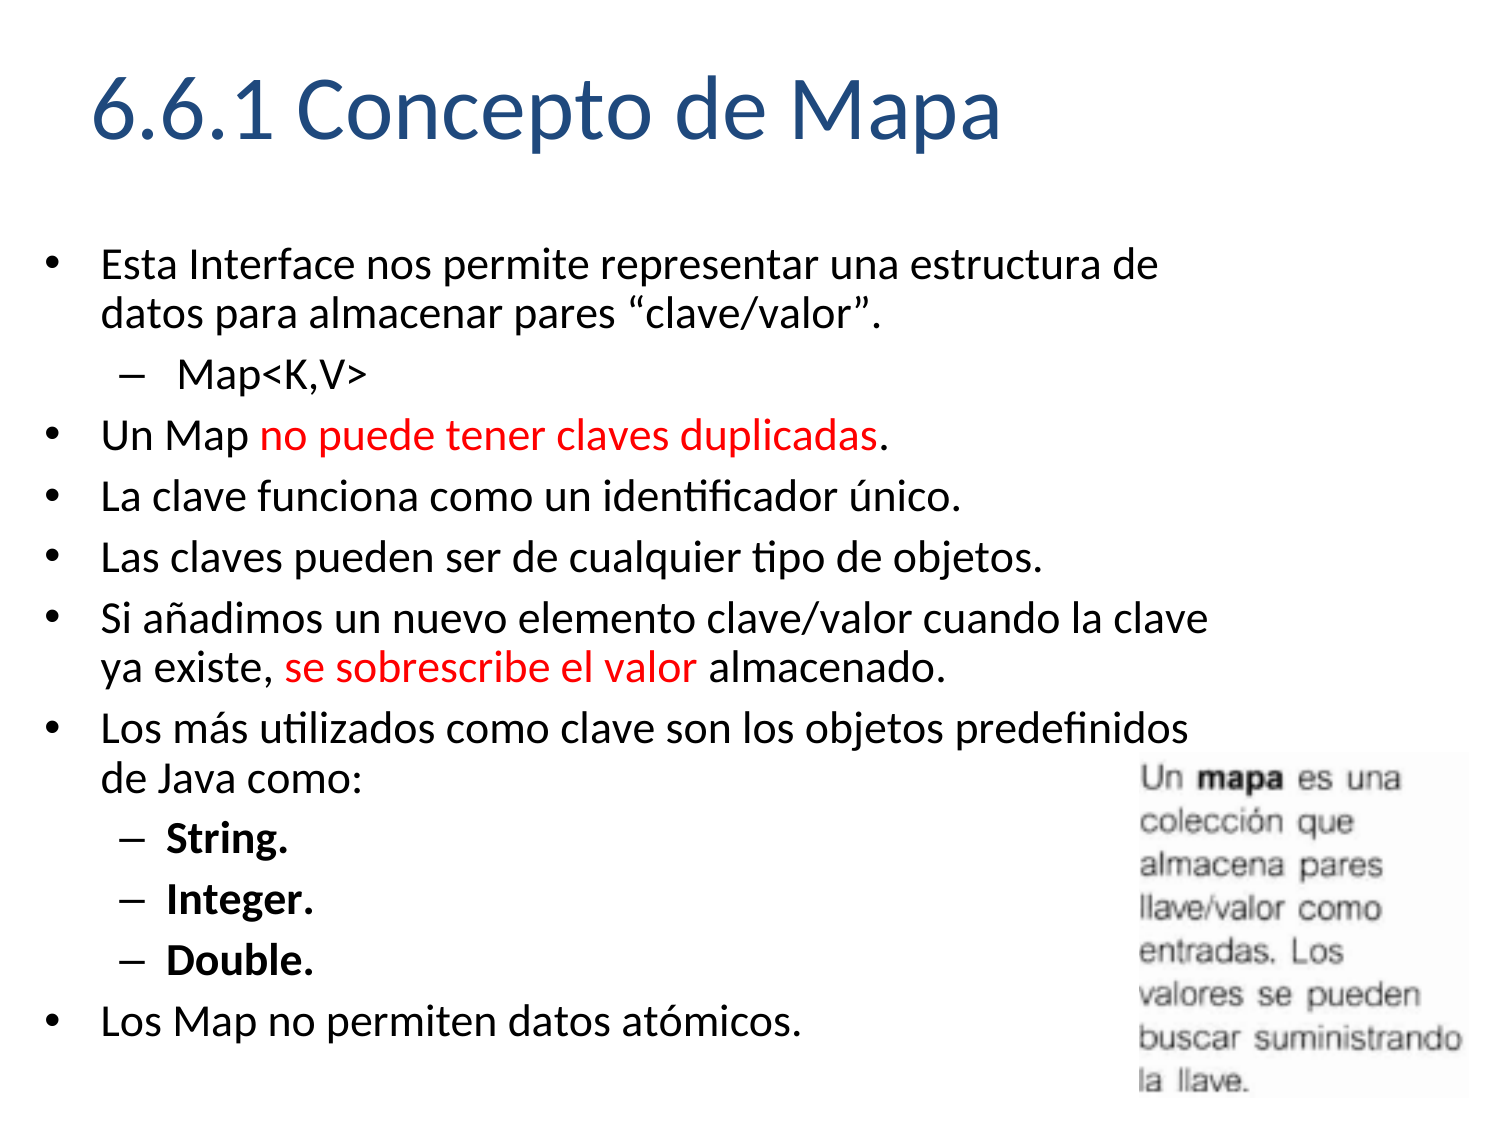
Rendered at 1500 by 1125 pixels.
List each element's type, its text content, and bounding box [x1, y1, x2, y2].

picture [1139, 752, 1469, 1098]
title 6.6.1 Concepto de Mapa [75, 45, 1426, 161]
list Esta Interface nos permite representar una estructura de datos para almacenar pares “clave/valor”. Map<K,V> Un Map no puede tener claves duplicadas. La clave funciona como un identificador único. Las claves pueden ser de cualquier tipo de objetos. Si añadimos un nuevo elemento clave/valor cuando la clave ya existe, se sobrescribe el valor almacenado. Los más utilizados como clave son los objetos predefinidos de Java como: String. Integer. Double. Los Map no permiten datos atómicos. [29, 232, 1226, 1094]
